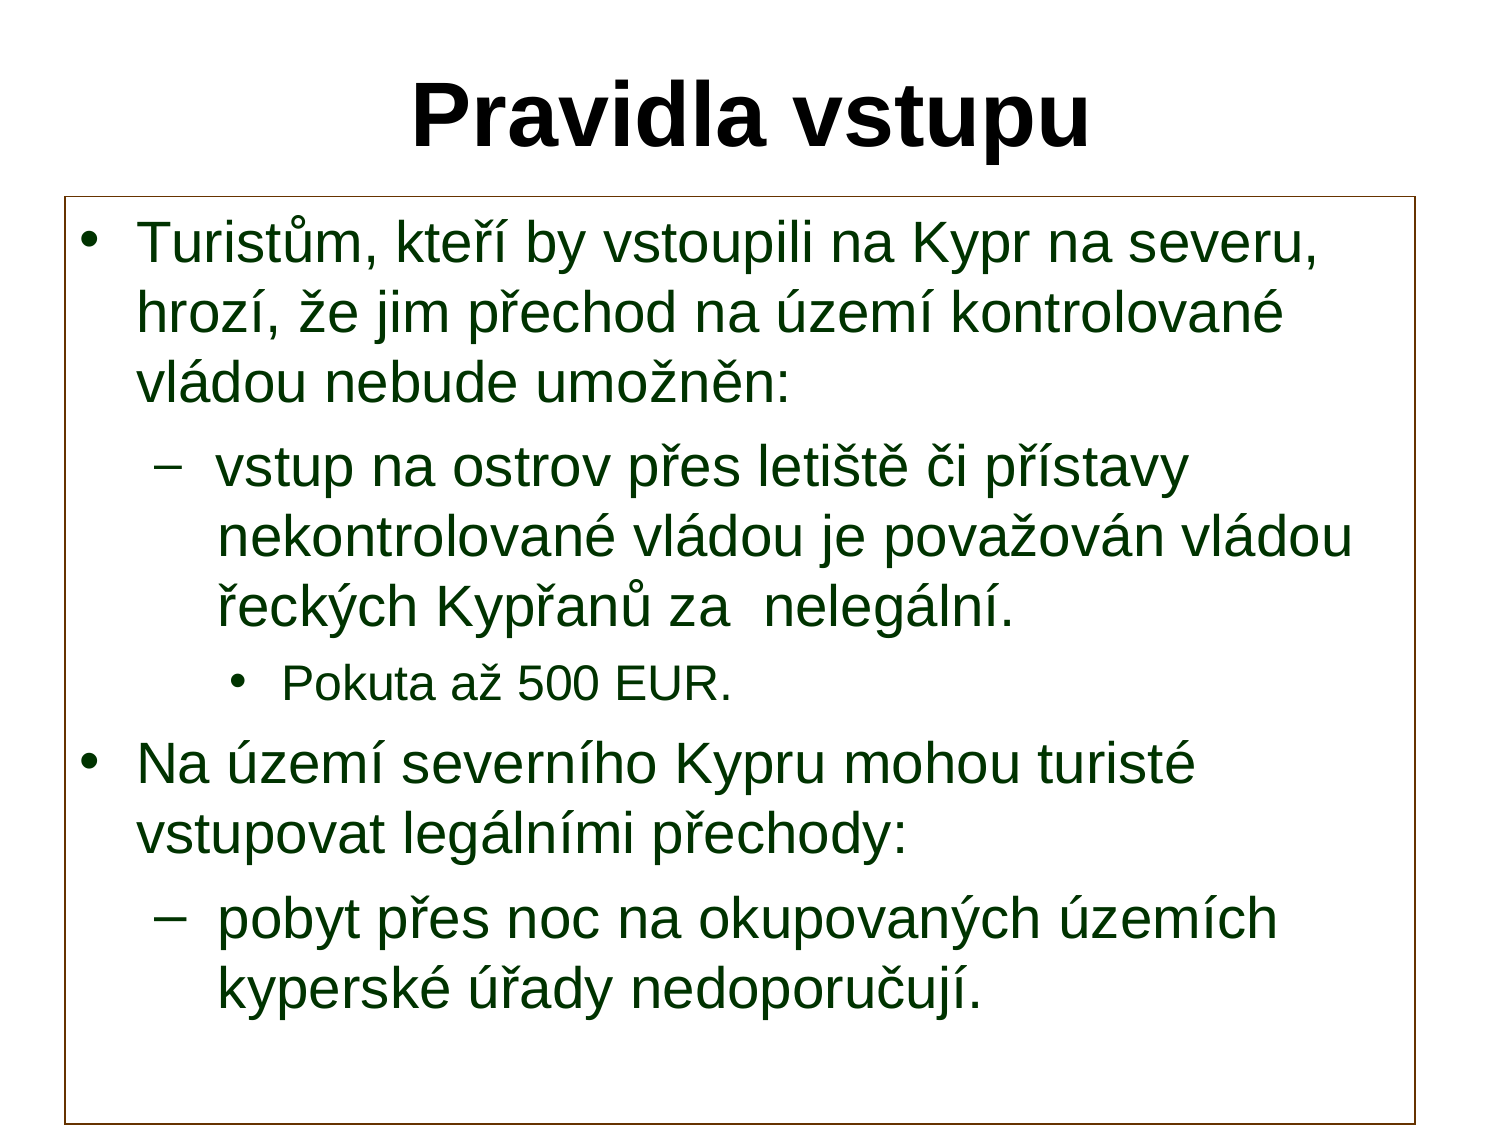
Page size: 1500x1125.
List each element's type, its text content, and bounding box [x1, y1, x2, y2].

list Turistům, kteří by vstoupili na Kypr na severu, hrozí, že jim přechod na území kontrolované vládou nebude umožněn: vstup na ostrov přes letiště či přístavy nekontrolované vládou je považován vládou řeckých Kypřanů za nelegální. Pokuta až 500 EUR. Na území severního Kypru mohou turisté vstupovat legálními přechody: pobyt přes noc na okupovaných územích kyperské úřady nedoporučují. [64, 196, 1415, 1124]
title Pravidla vstupu [76, 31, 1427, 188]
